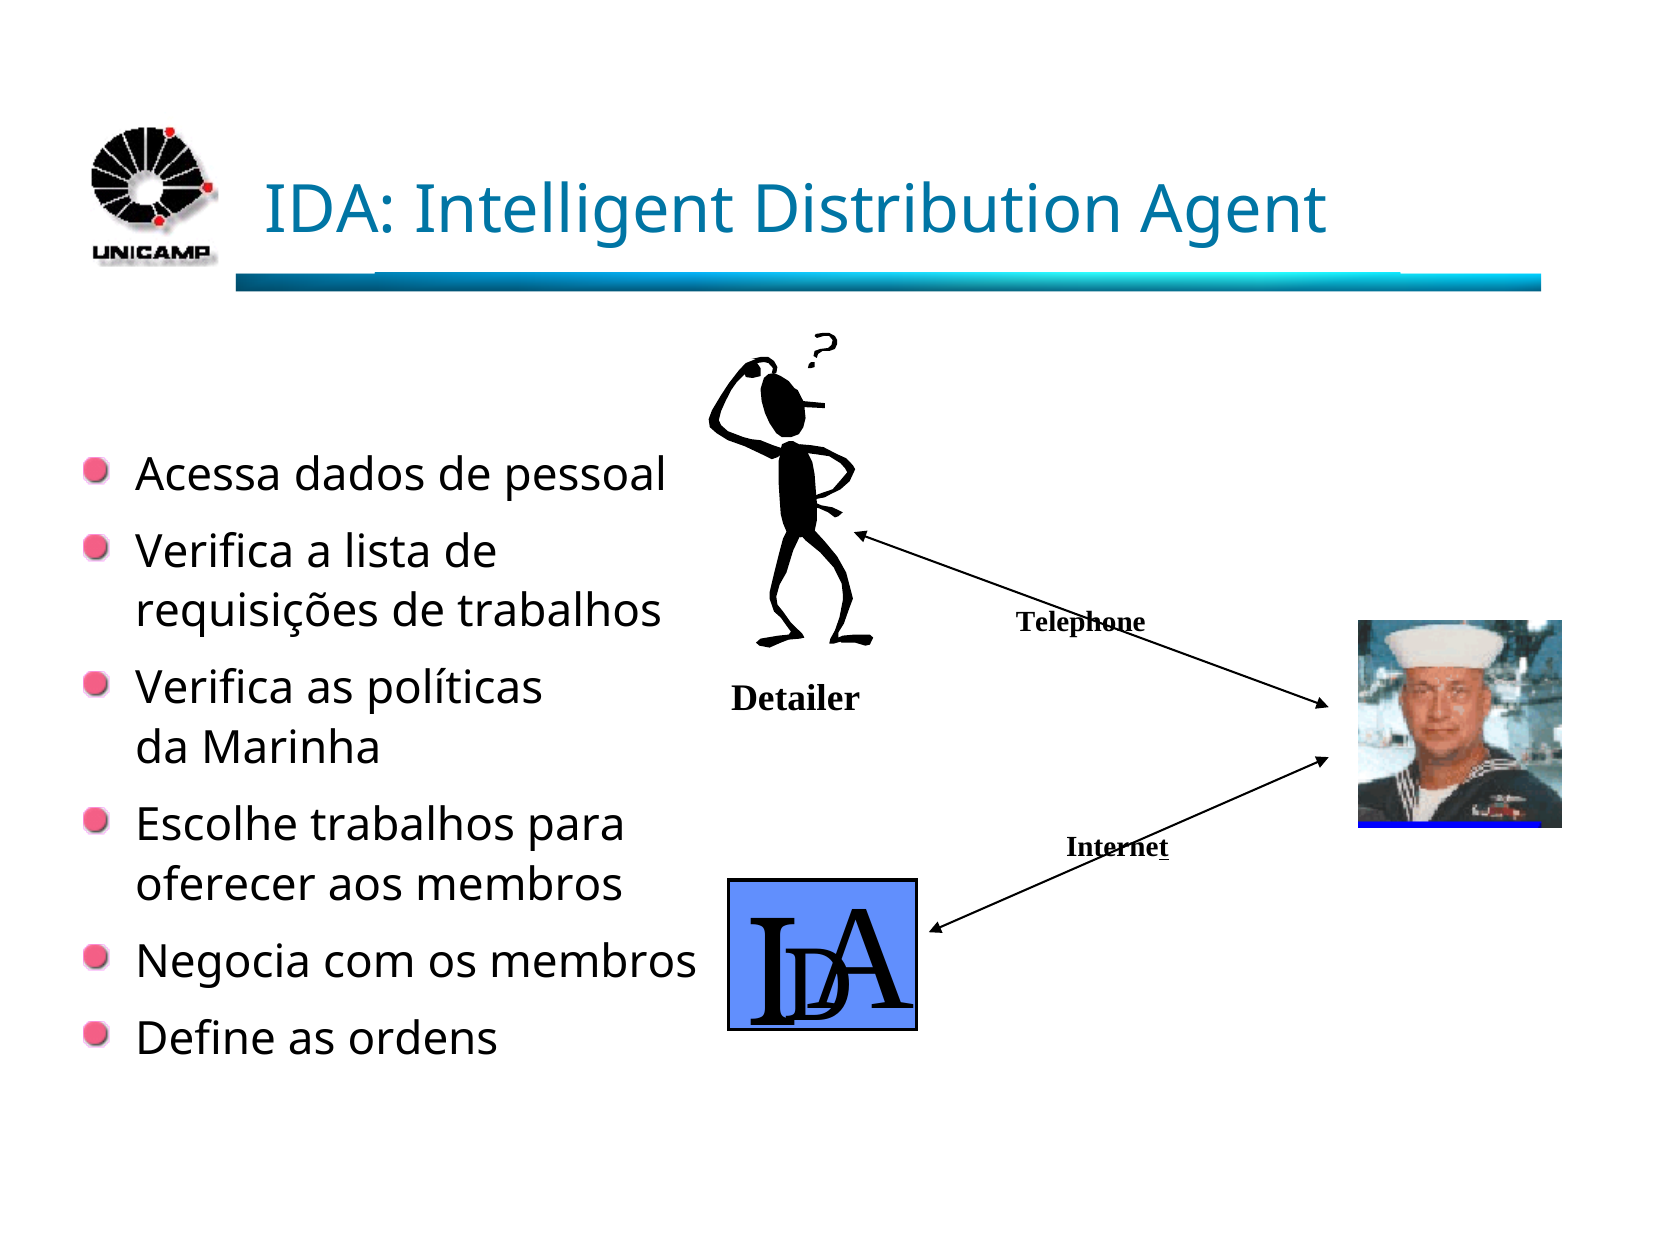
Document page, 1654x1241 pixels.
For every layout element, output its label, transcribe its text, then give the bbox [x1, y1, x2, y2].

picture [1358, 620, 1562, 828]
title IDA: Intelligent Distribution Agent [264, 42, 1534, 250]
text_box Internet [1051, 823, 1184, 871]
text_box Detailer [716, 669, 876, 727]
list Acessa dados de pessoal Verifica a lista de requisições de trabalhos Verifica as políticas da Marinha Escolhe trabalhos para oferecer aos membros Negocia com os membros Define as ordens [64, 442, 709, 1123]
picture [125, 272, 1654, 295]
text_box A [791, 867, 930, 1050]
text_box I [730, 857, 816, 1077]
text_box Telephone [1001, 598, 1162, 646]
text_box D [767, 905, 871, 1058]
chart [708, 332, 875, 650]
